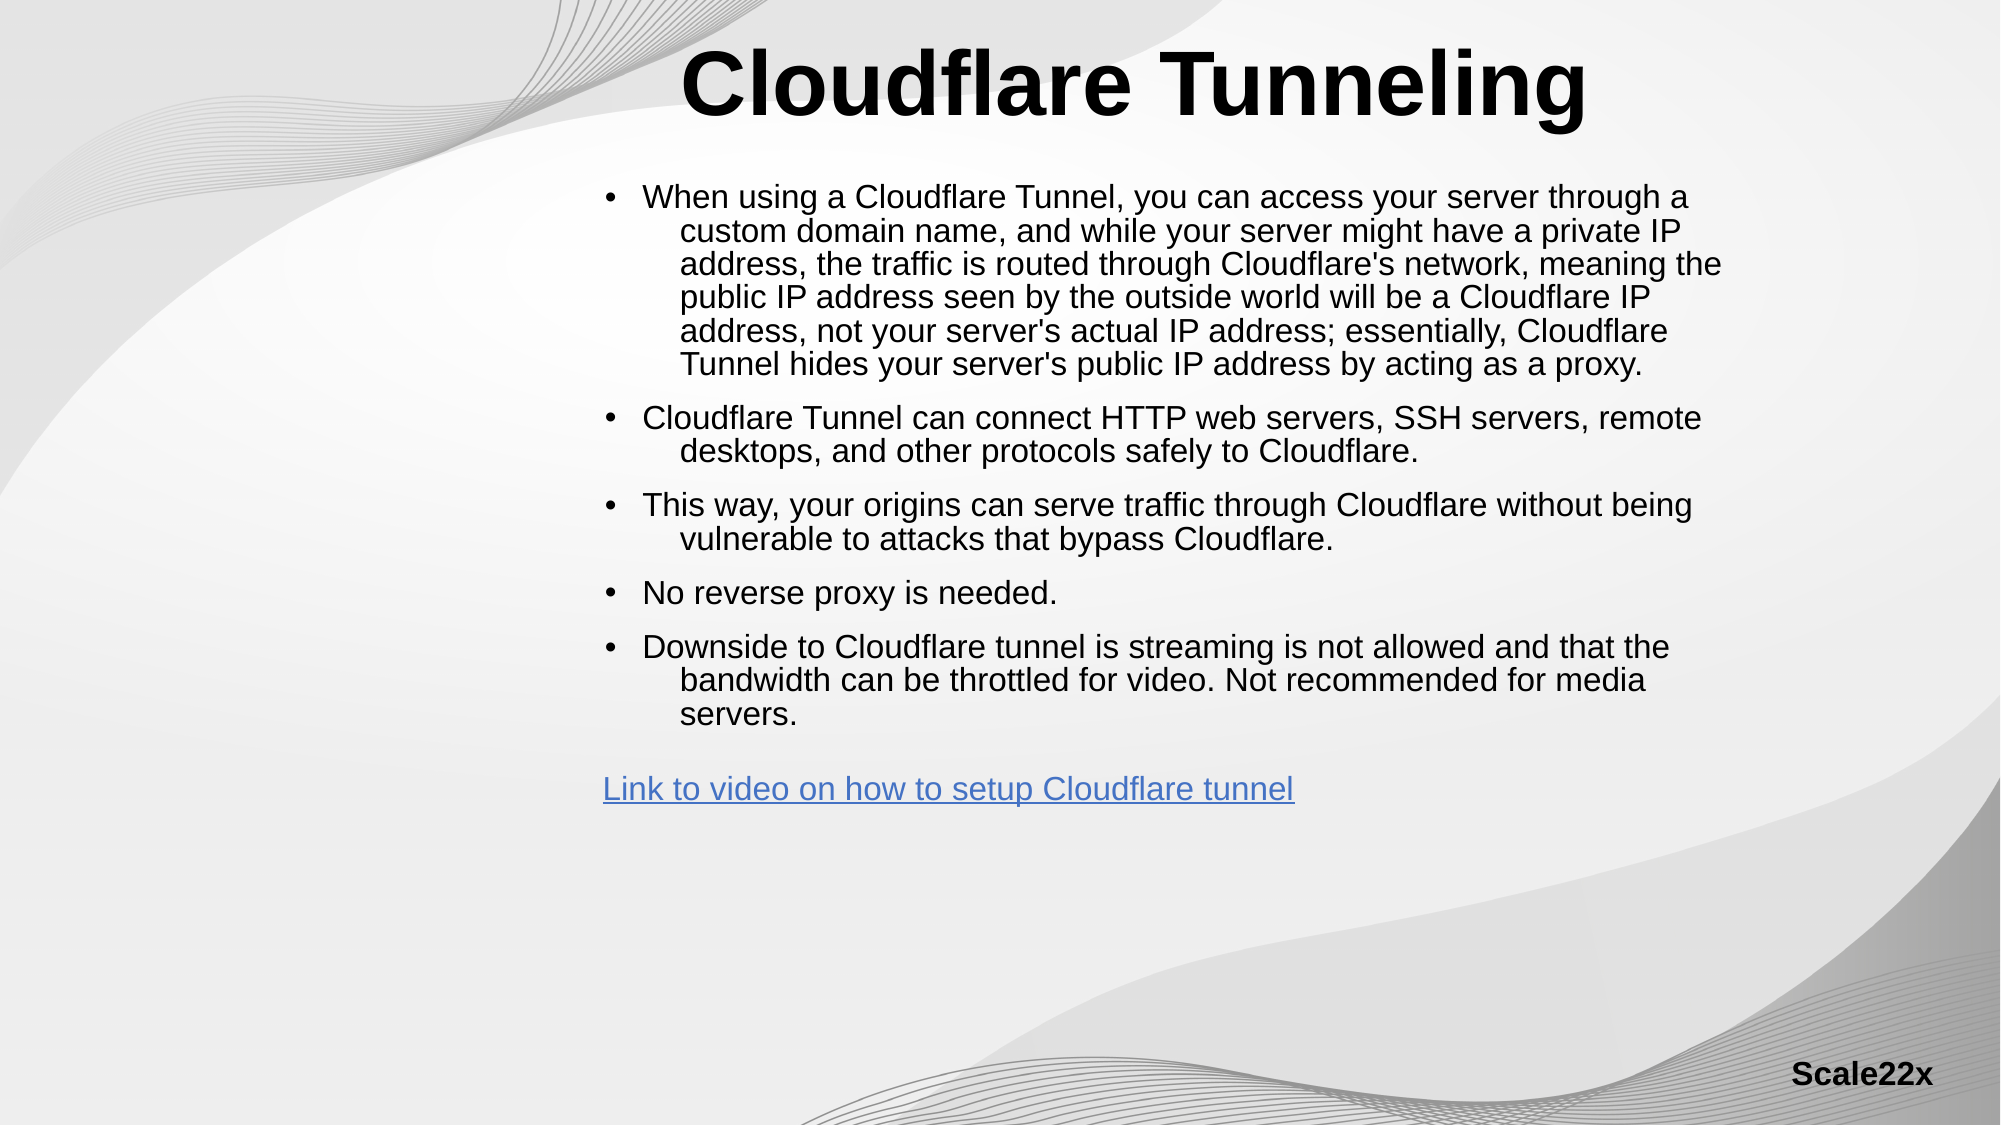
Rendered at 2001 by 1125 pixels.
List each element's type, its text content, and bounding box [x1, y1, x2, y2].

text_box Link to video on how to setup Cloudflare tunnel [587, 762, 1487, 819]
picture [0, 0, 2001, 1125]
list When using a Cloudflare Tunnel, you can access your server through a custom domain name, and while your server might have a private IP address, the traffic is routed through Cloudflare's network, meaning the public IP address seen by the outside world will be a Cloudflare IP address, not your server's actual IP address; essentially, Cloudflare Tunnel hides your server's public IP address by acting as a proxy. Cloudflare Tunnel can connect HTTP web servers, SSH servers, remote desktops, and other protocols safely to Cloudflare. This way, your origins can serve traffic through Cloudflare without being vulnerable to attacks that bypass Cloudflare. No reverse proxy is needed. Downside to Cloudflare tunnel is streaming is not allowed and that the bandwidth can be throttled for video. Not recommended for media servers. [587, 174, 1756, 876]
title Cloudflare Tunneling [412, 7, 1860, 168]
text_box Scale22x [1776, 1047, 1975, 1103]
